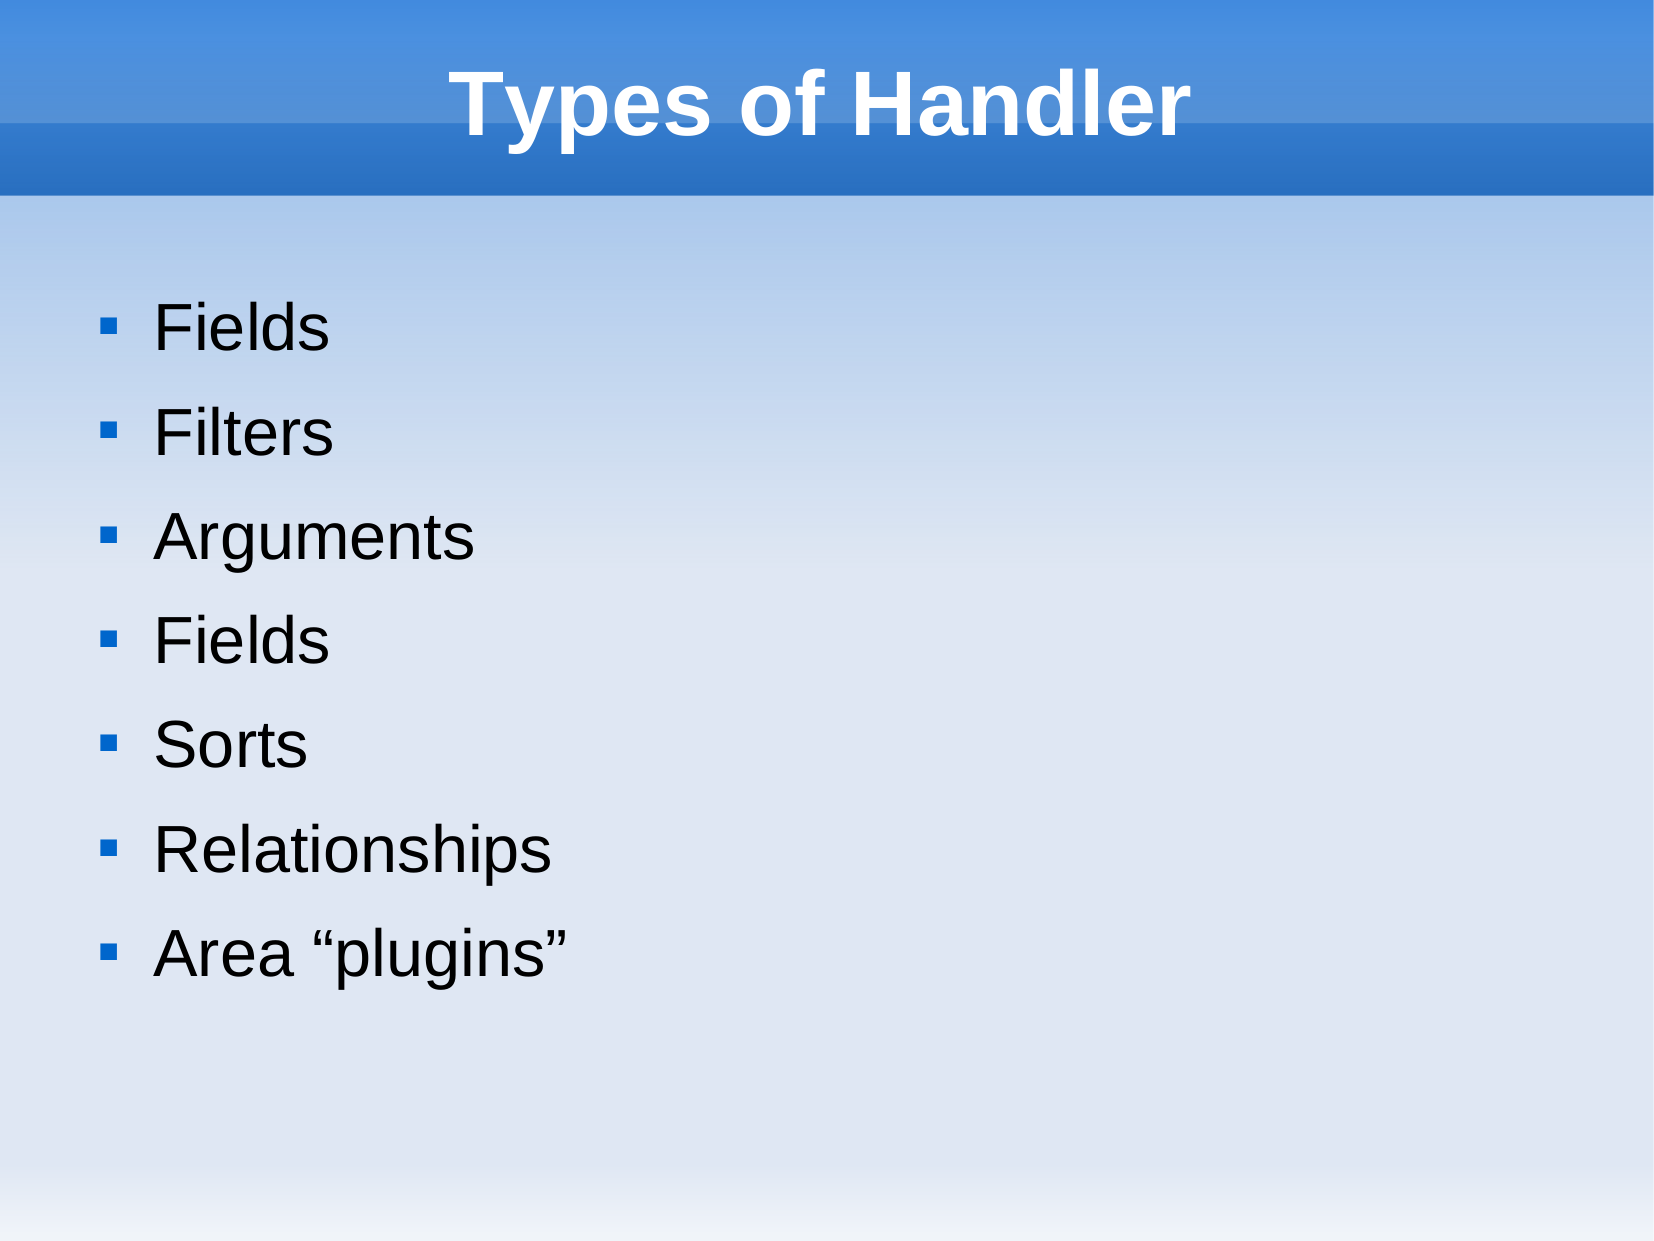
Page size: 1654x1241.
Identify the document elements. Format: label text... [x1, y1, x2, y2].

list Fields Filters Arguments Fields Sorts Relationships Area “plugins” [82, 290, 1571, 1109]
picture [0, 0, 1654, 1241]
title Types of Handler [76, 0, 1565, 208]
